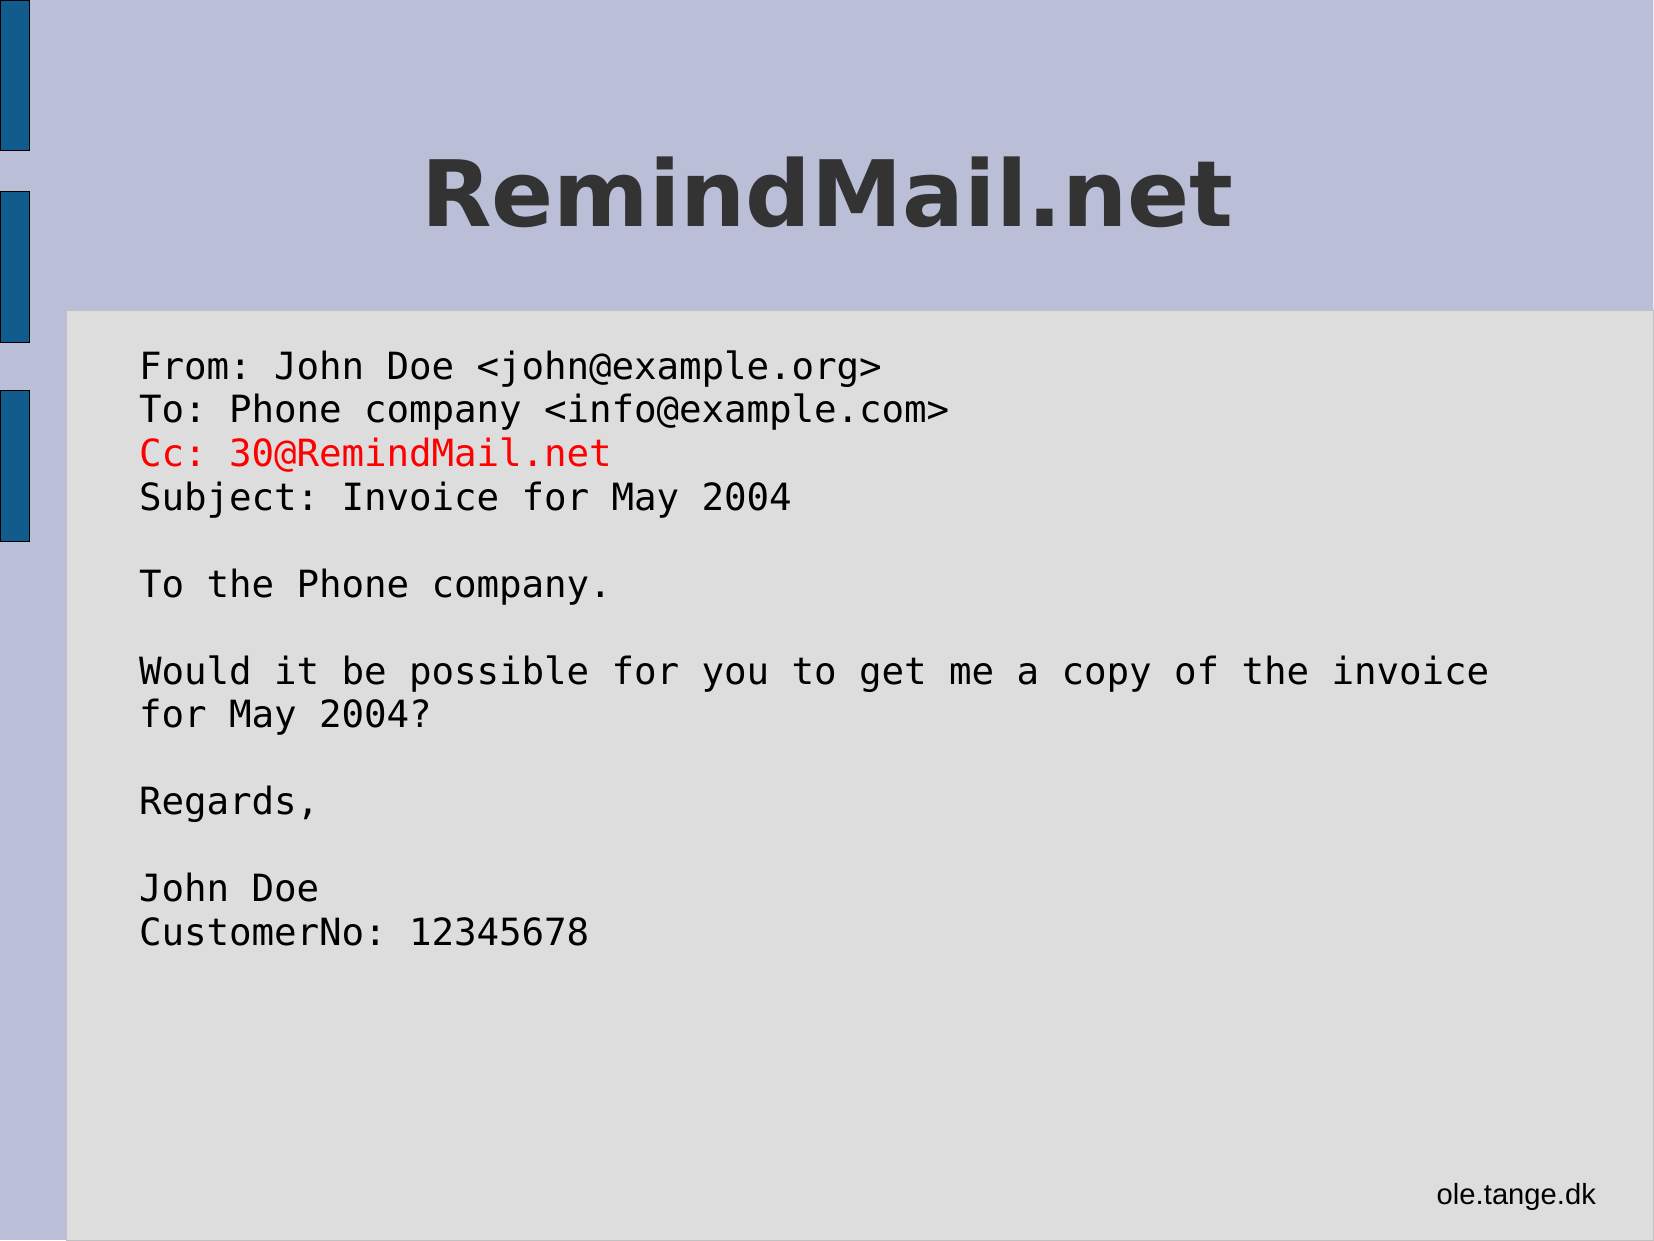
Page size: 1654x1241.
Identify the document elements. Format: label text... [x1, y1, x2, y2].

title RemindMail.net [121, 91, 1534, 299]
list From: John Doe <john@example.org> To: Phone company <info@example.com> Cc: 30@RemindMail.net Subject: Invoice for May 2004 To the Phone company. Would it be possible for you to get me a copy of the invoice for May 2004? Regards, John Doe CustomerNo: 12345678 [121, 344, 1534, 1127]
